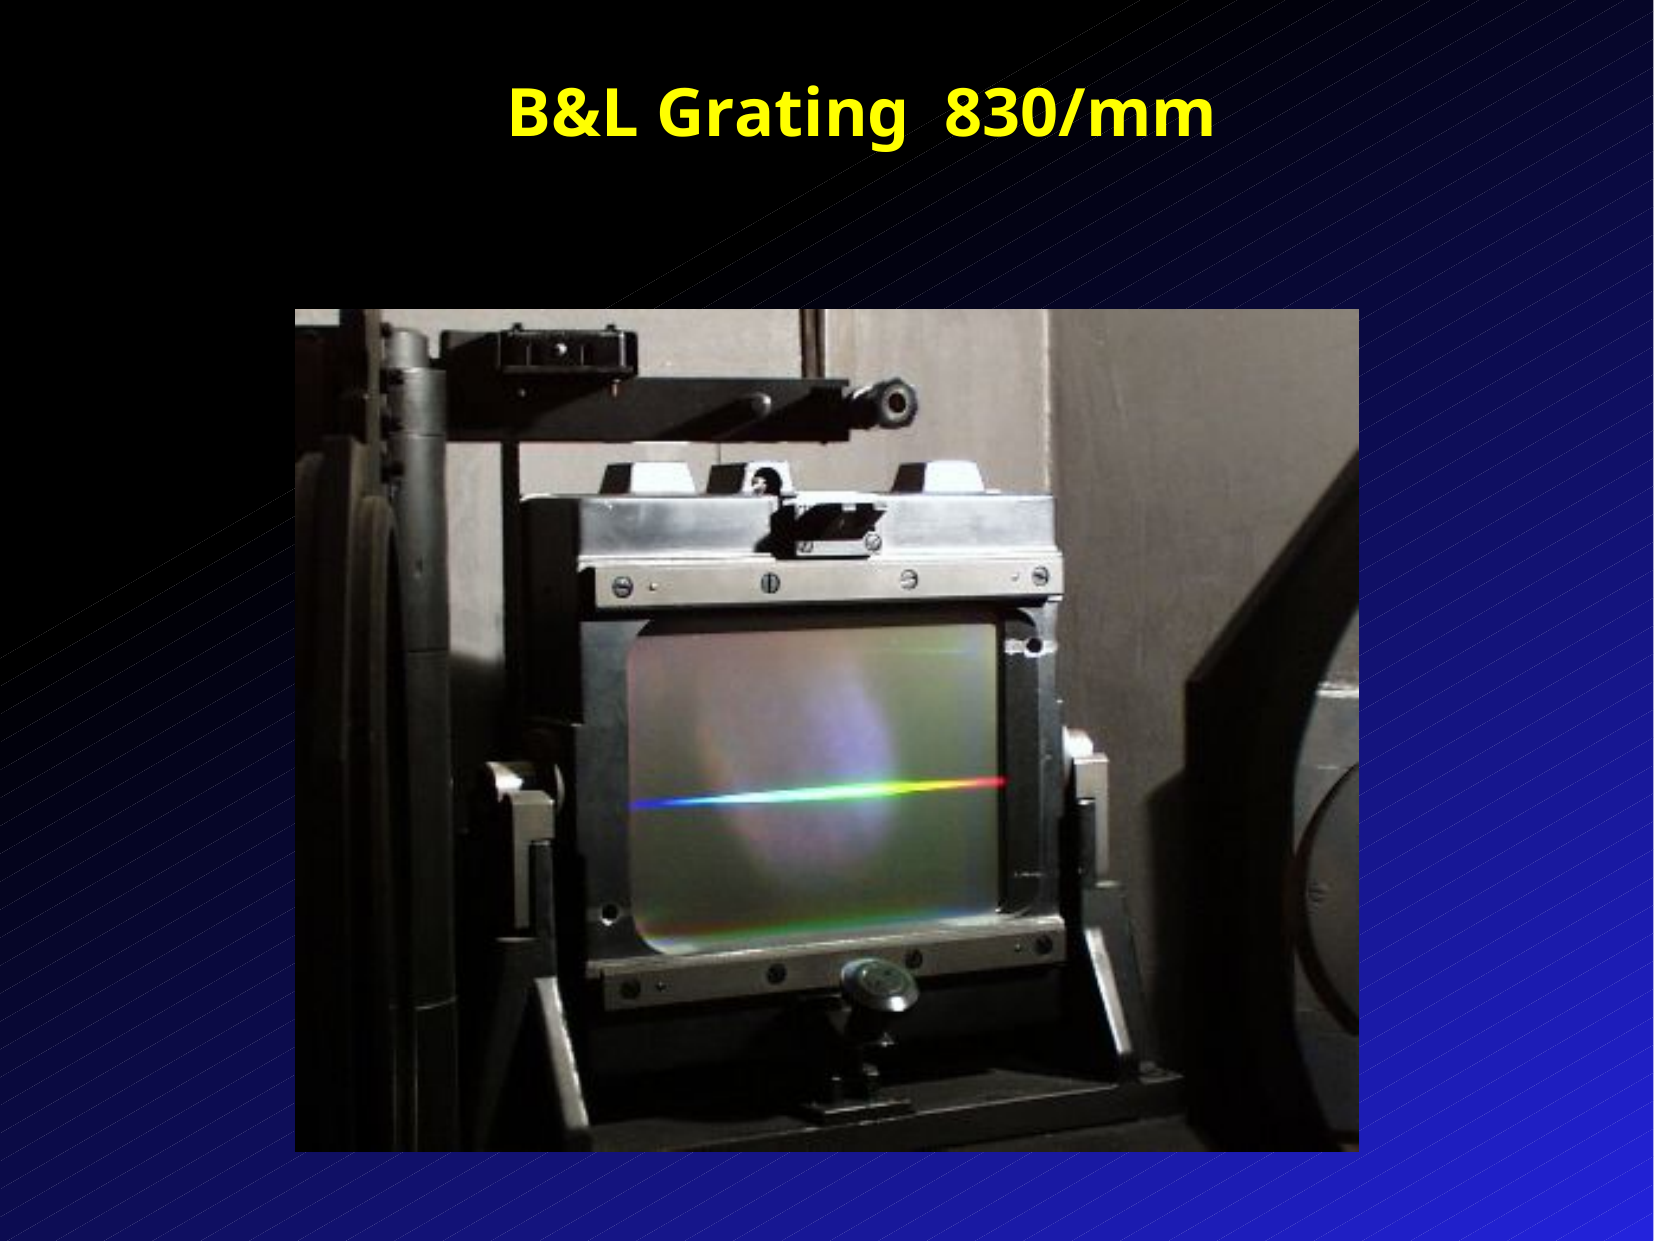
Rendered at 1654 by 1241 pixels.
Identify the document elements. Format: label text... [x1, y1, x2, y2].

title B&L Grating 830/mm [118, 50, 1607, 172]
picture [295, 309, 1359, 1152]
